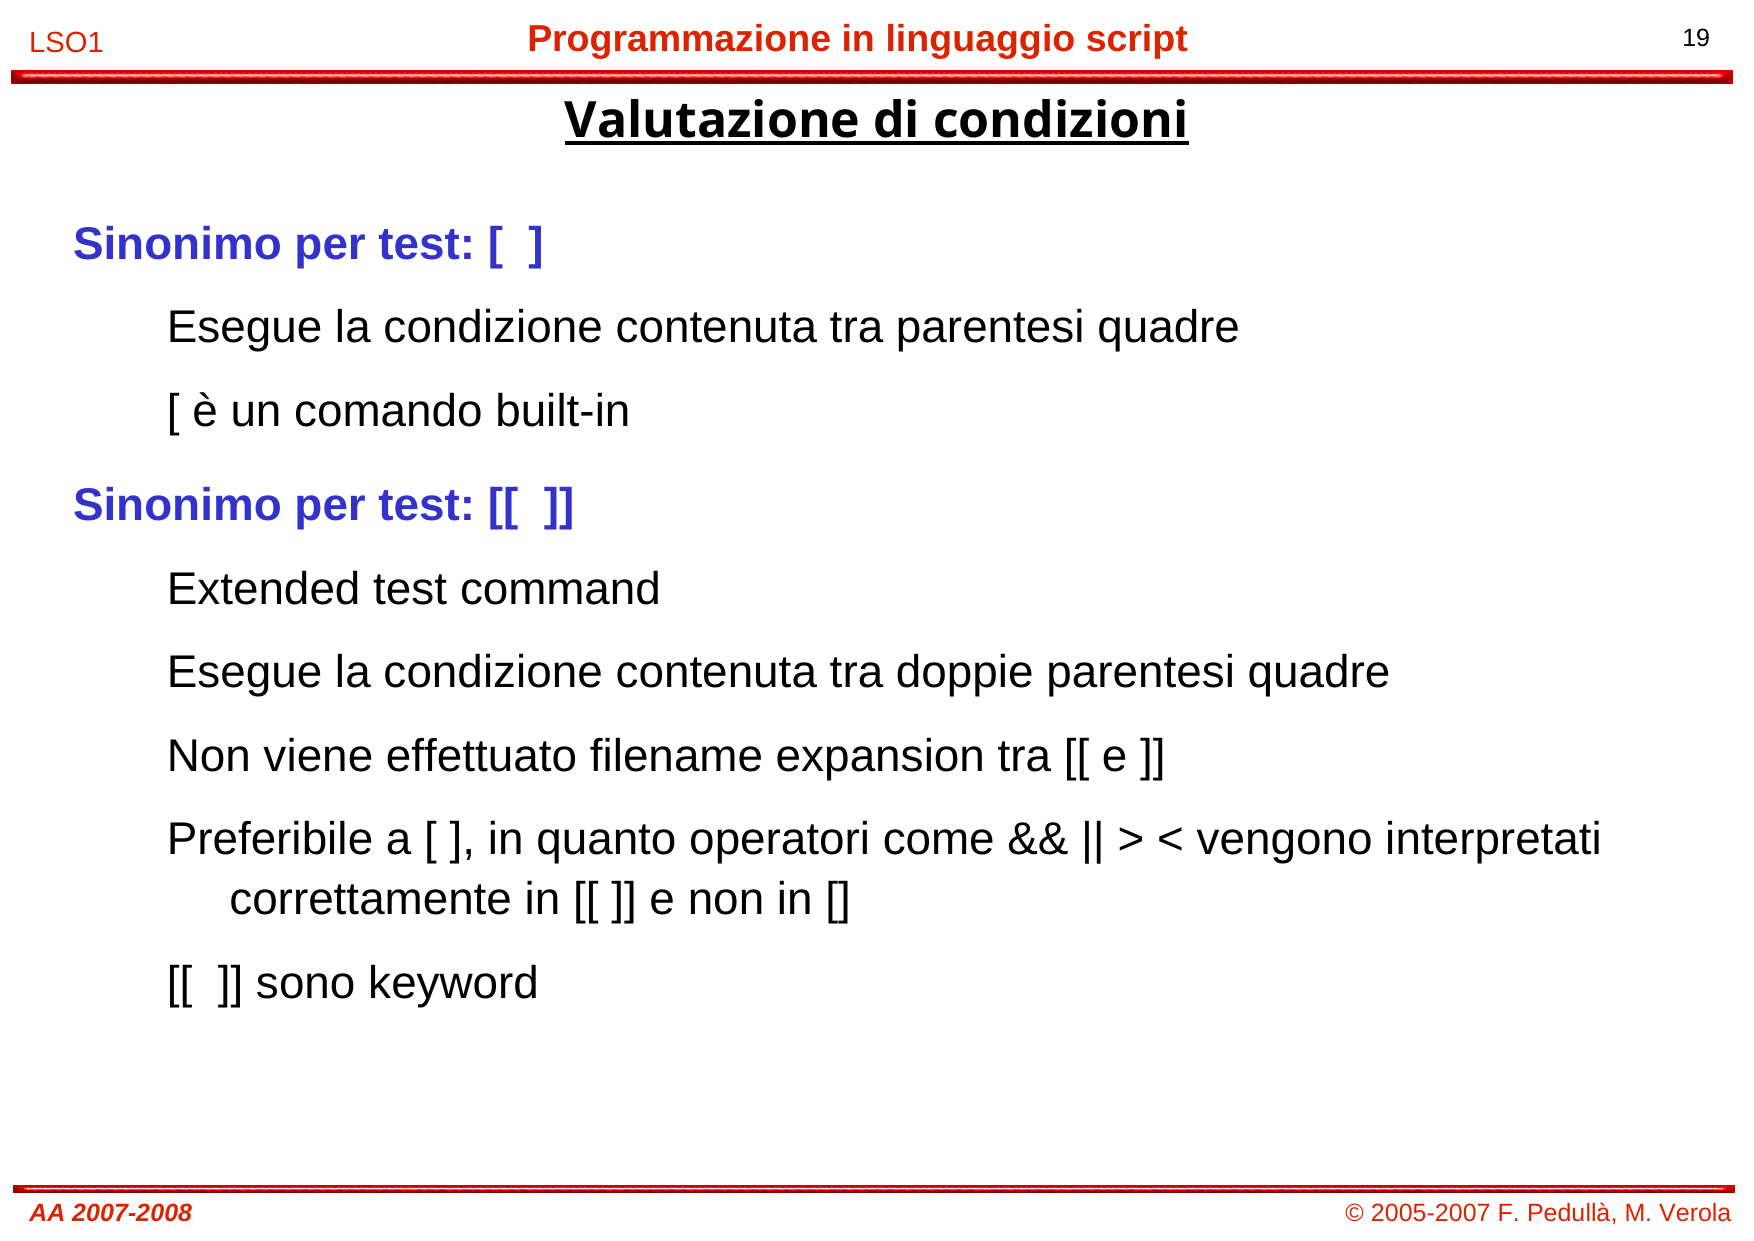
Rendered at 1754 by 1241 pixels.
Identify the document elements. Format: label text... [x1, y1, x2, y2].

title Valutazione di condizioni [520, 72, 1233, 168]
picture [11, 70, 1733, 84]
picture [13, 1185, 1735, 1193]
list Sinonimo per test: [ ] Esegue la condizione contenuta tra parentesi quadre [ è un comando built-in Sinonimo per test: [[ ]] Extended test command Esegue la condizione contenuta tra doppie parentesi quadre Non viene effettuato filename expansion tra [[ e ]] Preferibile a [ ], in quanto operatori come && || > < vengono interpretati correttamente in [[ ]] e non in [] [[ ]] sono keyword [58, 206, 1696, 1086]
